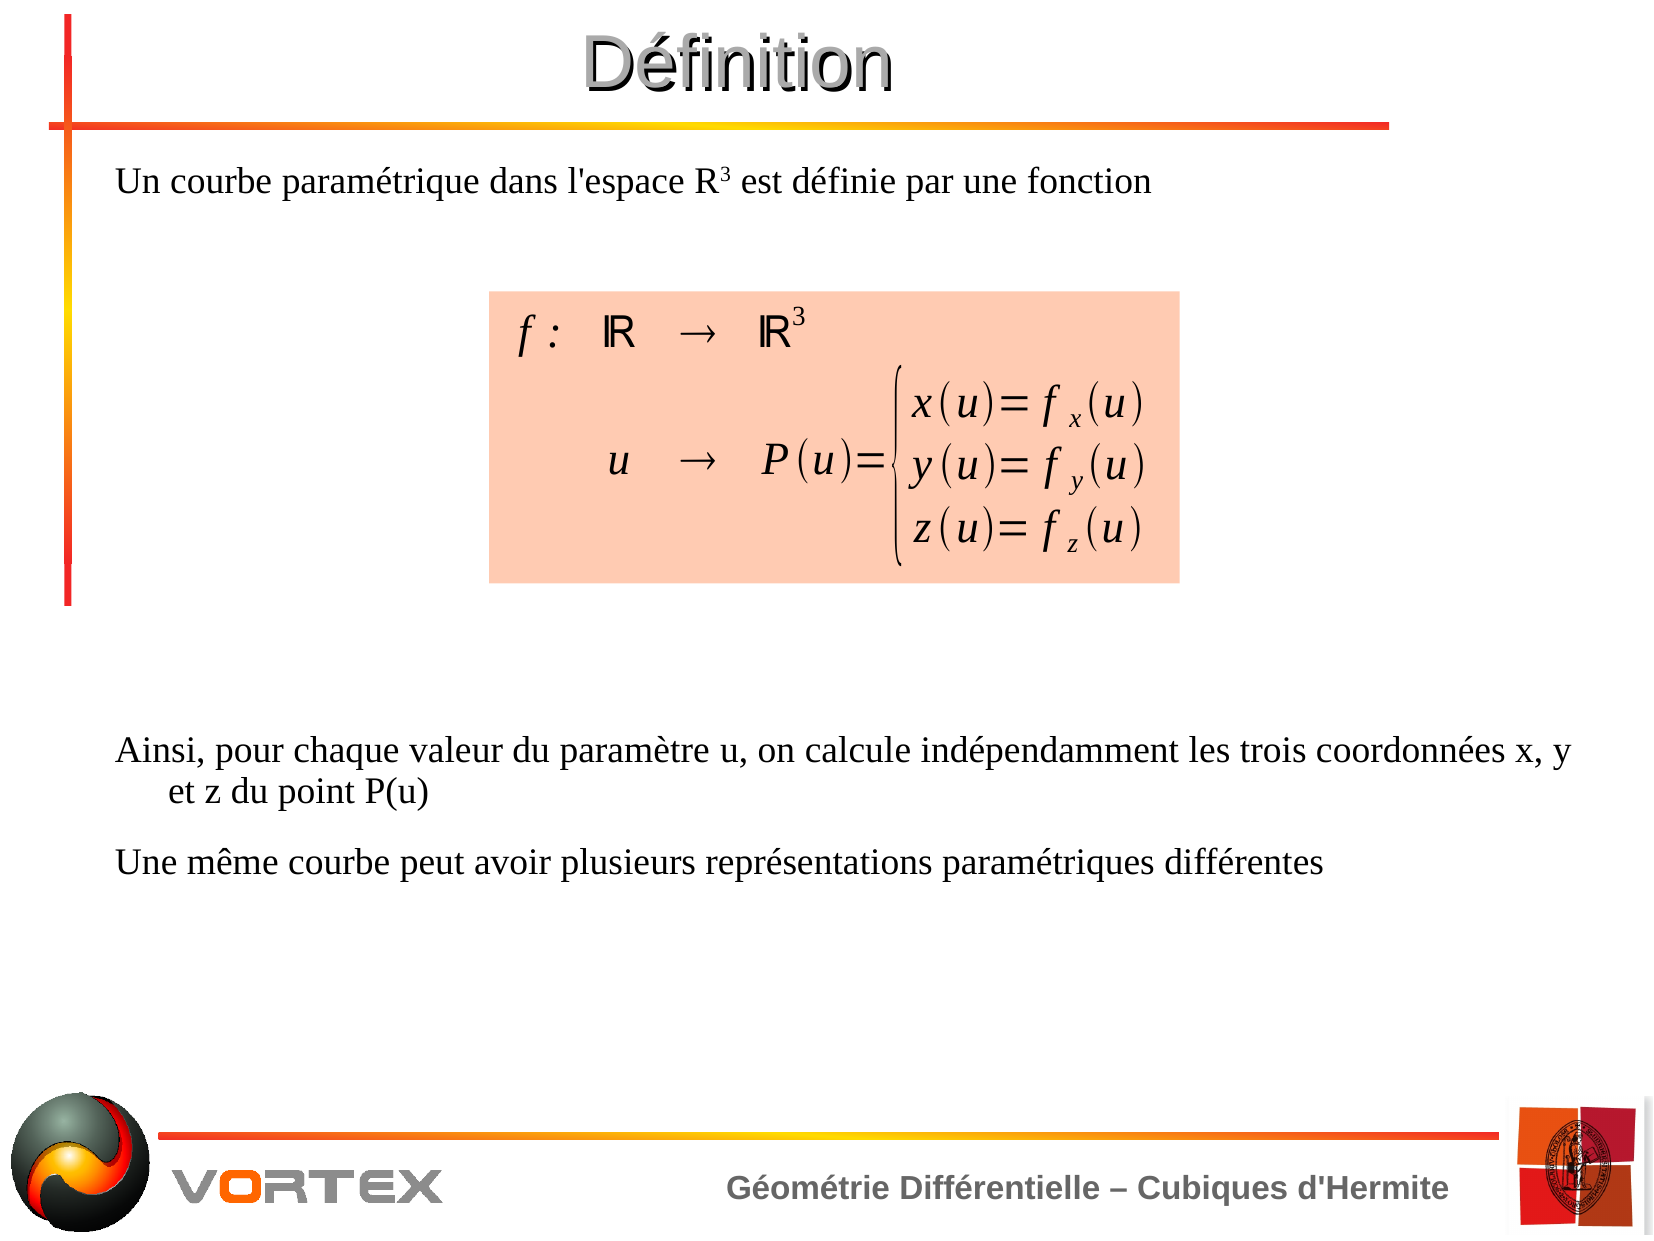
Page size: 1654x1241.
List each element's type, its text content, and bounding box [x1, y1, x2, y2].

picture [1505, 1096, 1653, 1235]
title Définition [82, 4, 1392, 120]
picture [11, 1092, 443, 1232]
chart [501, 295, 1153, 568]
list Un courbe paramétrique dans l'espace R3 est définie par une fonction Ainsi, pour chaque valeur du paramètre u, on calcule indépendamment les trois coordonnées x, y et z du point P(u) Une même courbe peut avoir plusieurs représentations paramétriques différentes [97, 160, 1586, 979]
